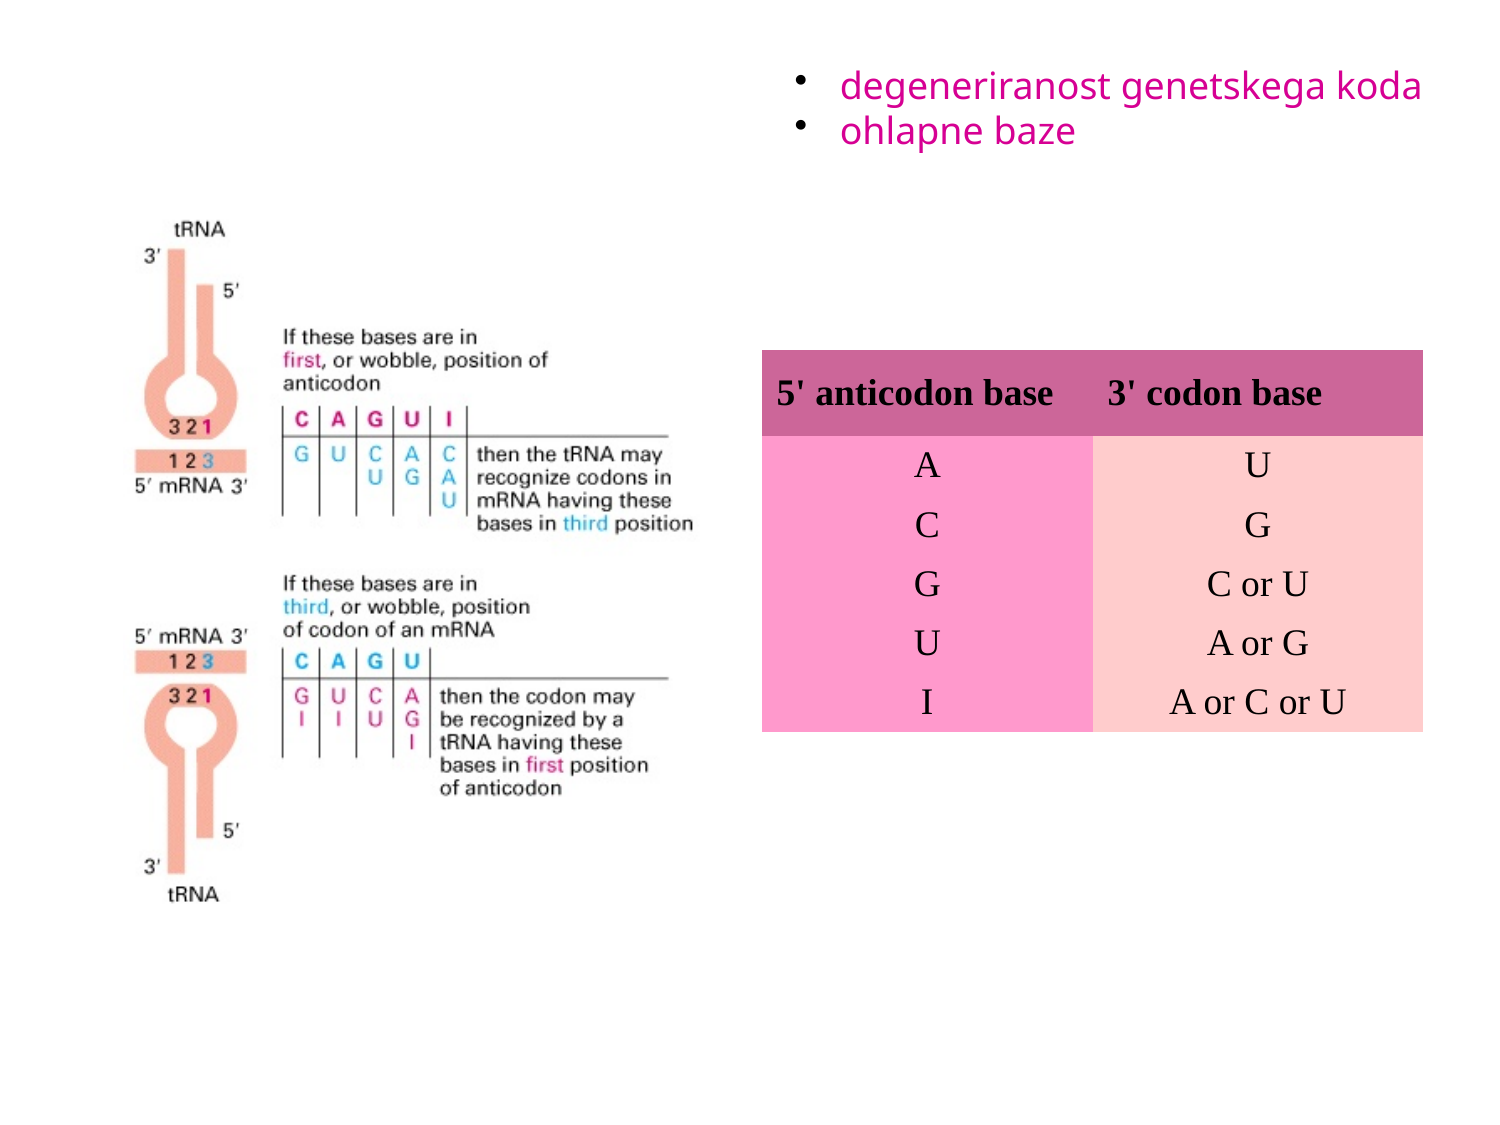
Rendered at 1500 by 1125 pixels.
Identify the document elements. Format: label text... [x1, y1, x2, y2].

picture [123, 207, 706, 917]
table_cell A or C or U [1093, 672, 1423, 732]
table_header 3' codon base [1093, 350, 1423, 436]
text_box degeneriranost genetskega koda ohlapne baze [779, 54, 1438, 160]
table_cell G [1093, 495, 1423, 554]
table_cell G [762, 554, 1093, 613]
table_cell U [762, 613, 1093, 672]
table_cell C or U [1093, 554, 1423, 613]
table_cell A or G [1093, 613, 1423, 672]
table_cell C [762, 495, 1093, 554]
table_header 5' anticodon base [762, 350, 1093, 436]
table_cell A [762, 436, 1093, 495]
table_cell I [762, 672, 1093, 732]
table_cell U [1093, 436, 1423, 495]
